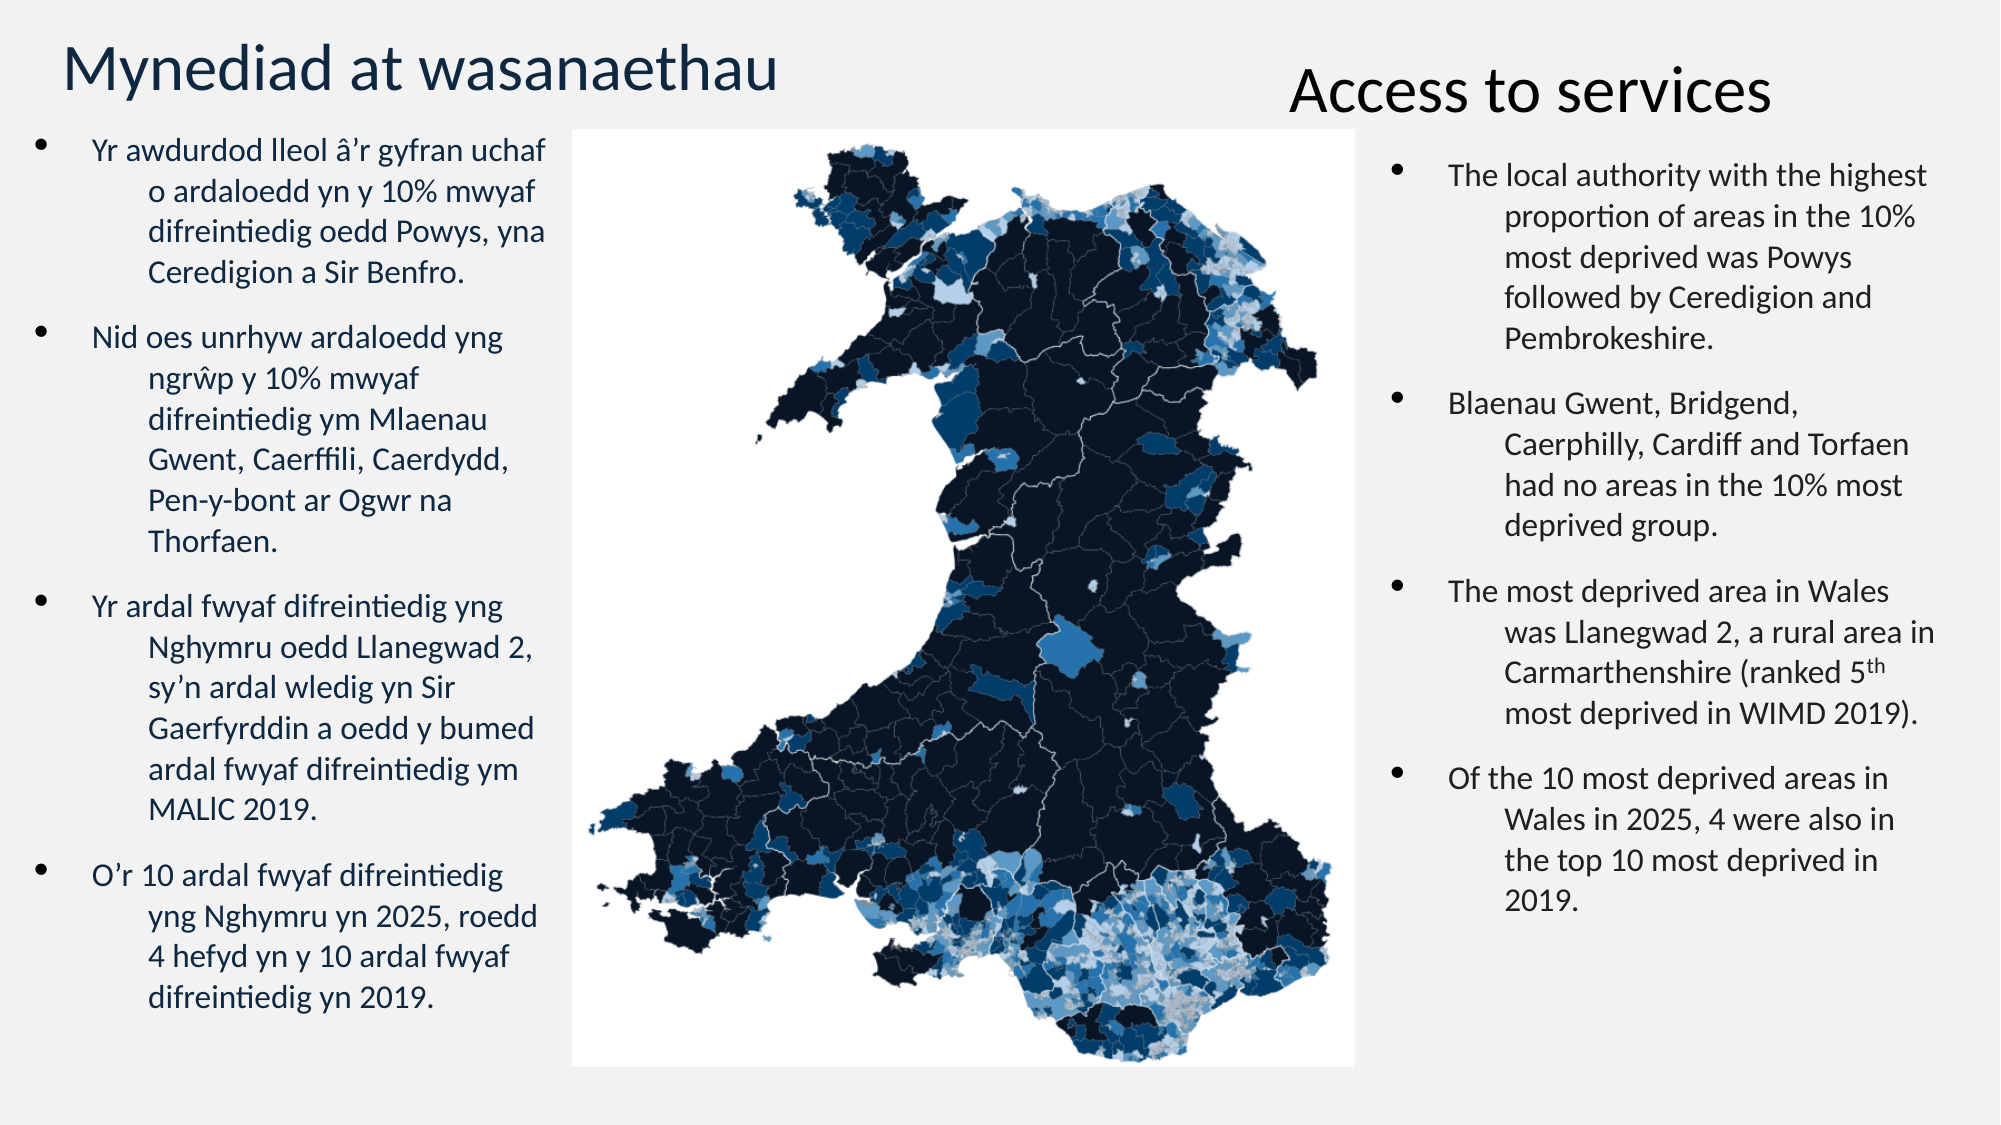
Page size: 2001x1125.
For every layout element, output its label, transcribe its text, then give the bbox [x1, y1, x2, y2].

text_box Mynediad at wasanaethau [47, 16, 853, 113]
text_box The local authority with the highest proportion of areas in the 10% most deprived was Powys followed by Ceredigion and Pembrokeshire. Blaenau Gwent, Bridgend, Caerphilly, Cardiff and Torfaen had no areas in the 10% most deprived group. The most deprived area in Wales was Llanegwad 2, a rural area in Carmarthenshire (ranked 5th most deprived in WIMD 2019). Of the 10 most deprived areas in Wales in 2025, 4 were also in the top 10 most deprived in 2019. [1376, 145, 1953, 866]
picture [572, 129, 1355, 1067]
text_box Yr awdurdod lleol â’r gyfran uchaf o ardaloedd yn y 10% mwyaf difreintiedig oedd Powys, yna Ceredigion a Sir Benfro. Nid oes unrhyw ardaloedd yng ngrŵp y 10% mwyaf difreintiedig ym Mlaenau Gwent, Caerffili, Caerdydd, Pen-y-bont ar Ogwr na Thorfaen. Yr ardal fwyaf difreintiedig yng Nghymru oedd Llanegwad 2, sy’n ardal wledig yn Sir Gaerfyrddin a oedd y bumed ardal fwyaf difreintiedig ym MALlC 2019. O’r 10 ardal fwyaf difreintiedig yng Nghymru yn 2025, roedd 4 hefyd yn y 10 ardal fwyaf difreintiedig yn 2019. [20, 119, 573, 966]
text_box Access to services [1274, 0, 1827, 122]
